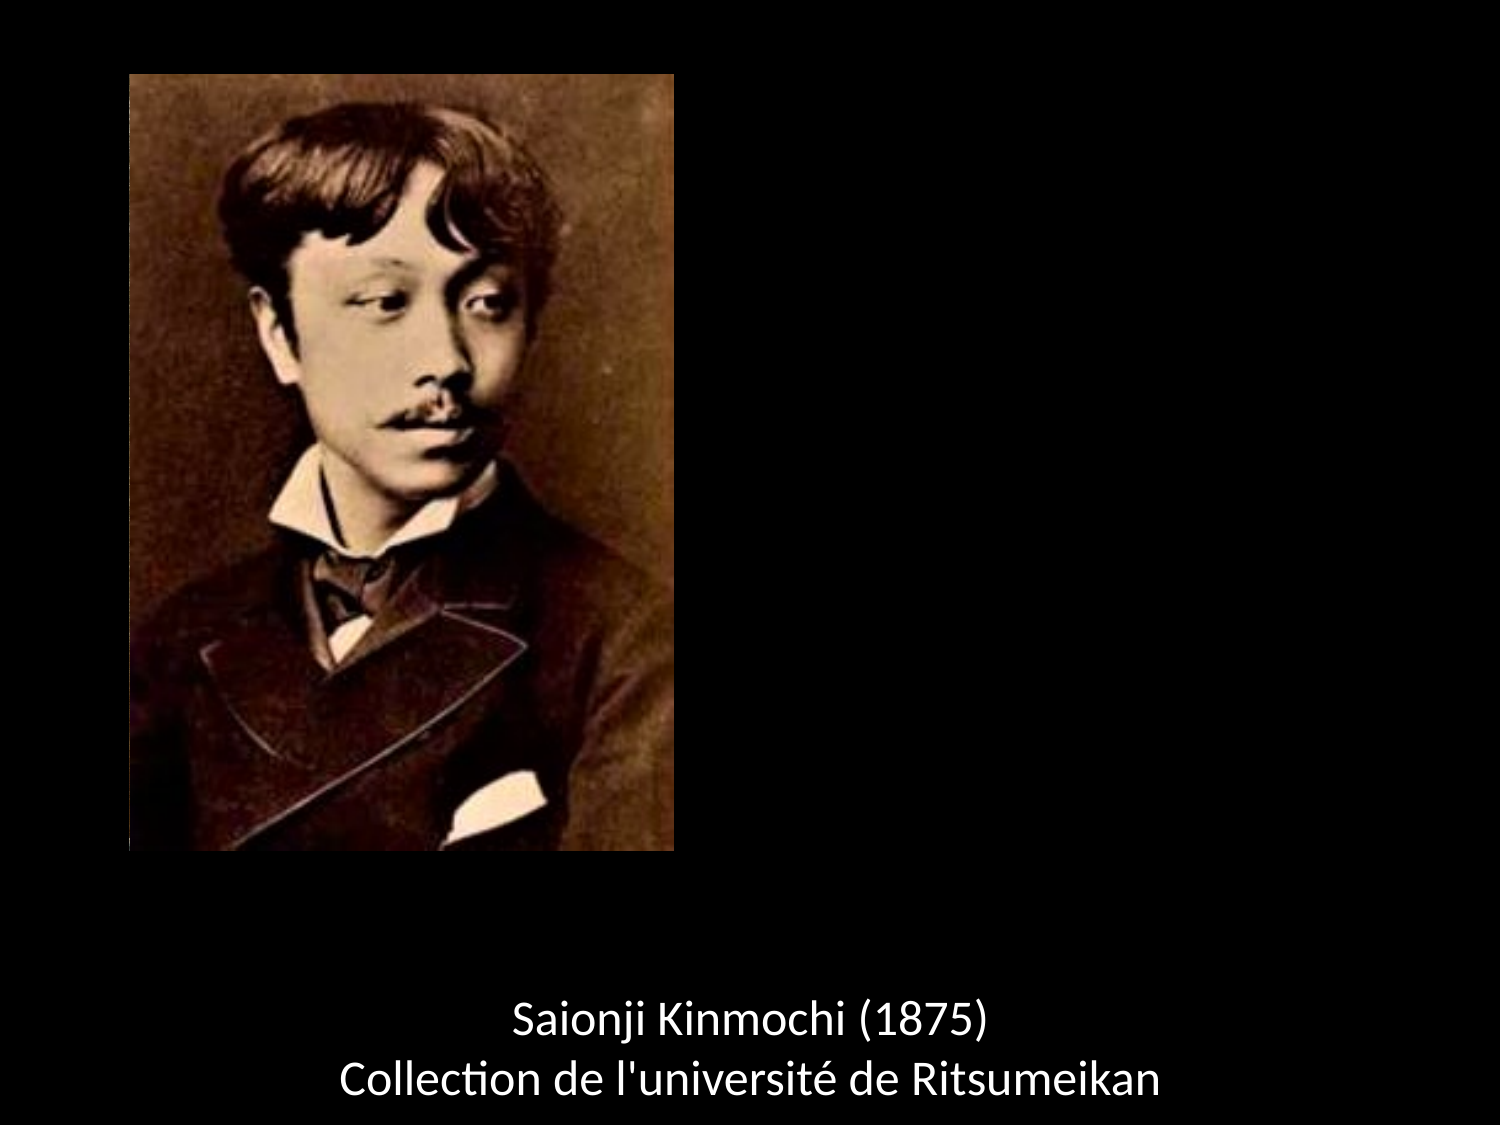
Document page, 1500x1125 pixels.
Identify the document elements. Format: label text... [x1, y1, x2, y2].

title Saionji Kinmochi (1875) Collection de l'université de Ritsumeikan [64, 999, 1459, 1092]
picture [129, 74, 674, 851]
